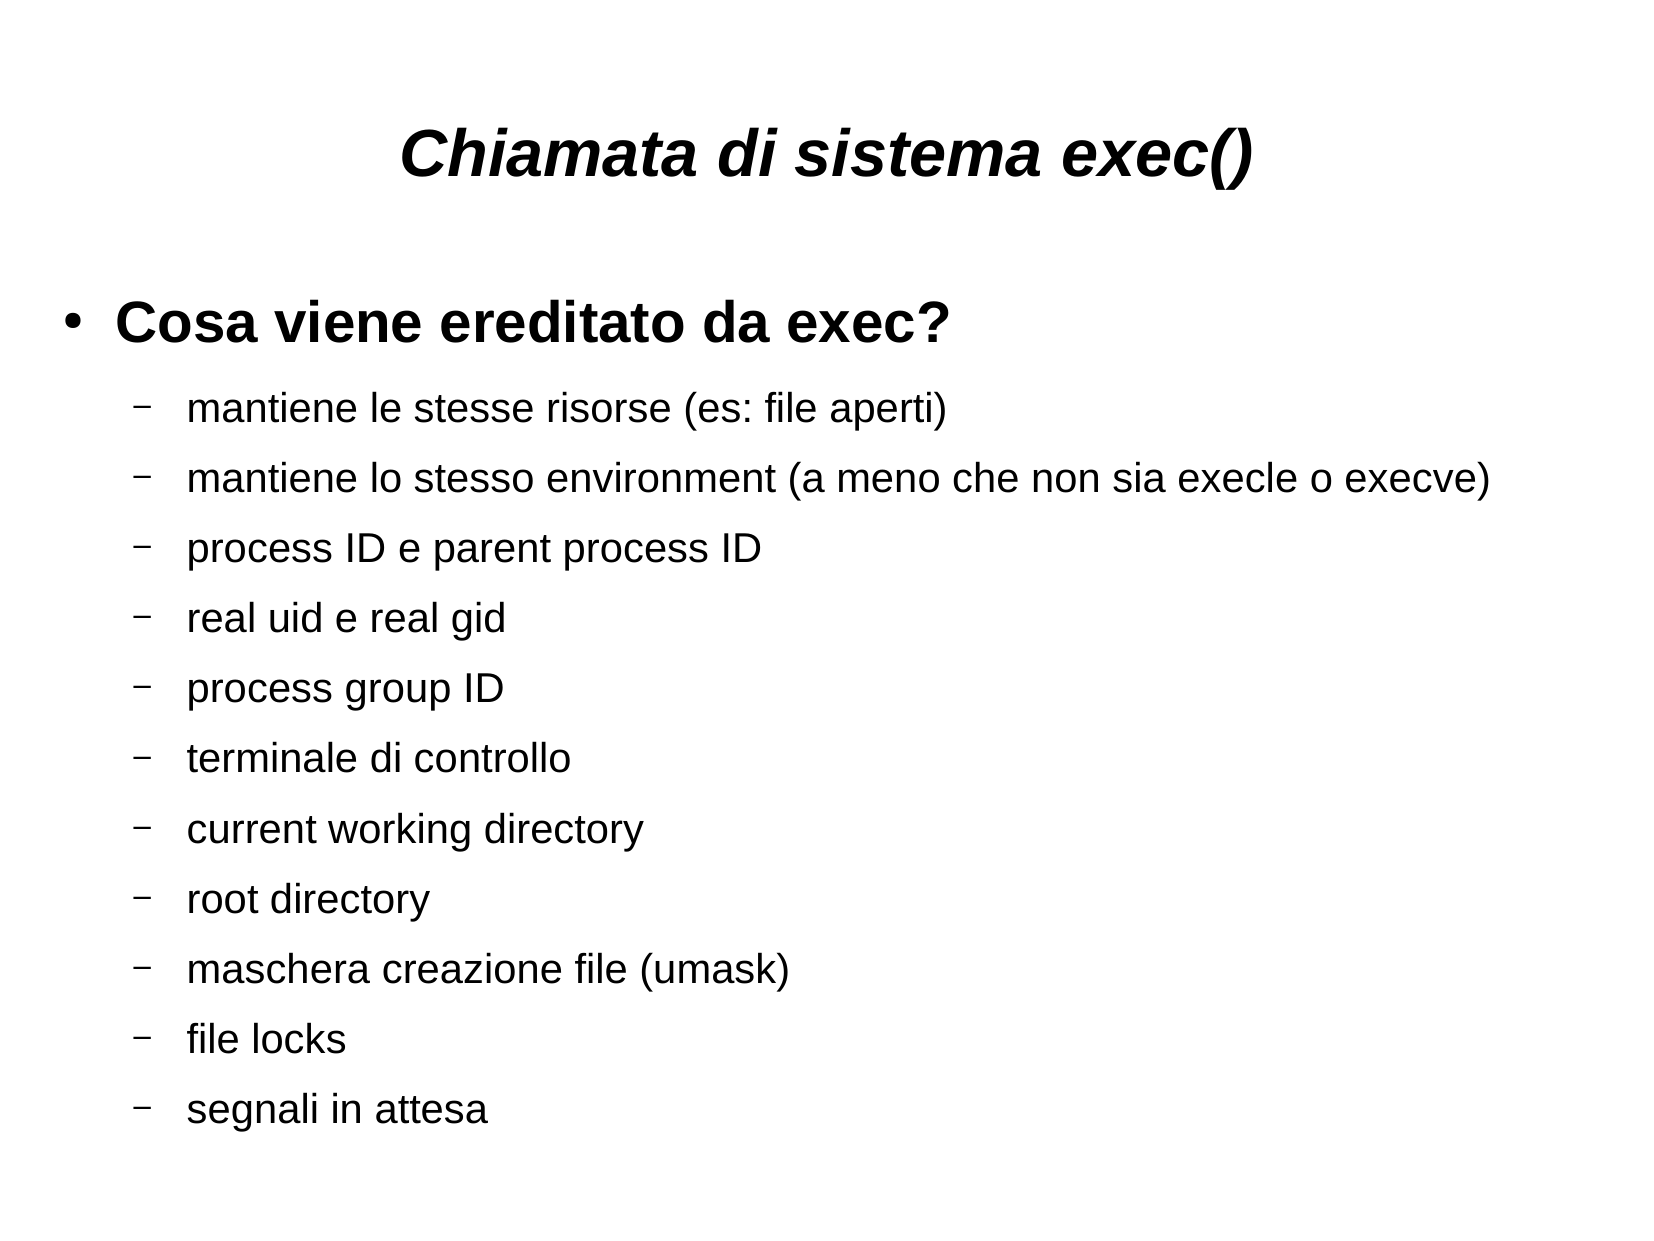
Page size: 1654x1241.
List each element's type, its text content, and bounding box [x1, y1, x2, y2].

title Chiamata di sistema exec() [82, 49, 1571, 257]
list Cosa viene ereditato da exec? mantiene le stesse risorse (es: file aperti) mantiene lo stesso environment (a meno che non sia execle o execve) process ID e parent process ID real uid e real gid process group ID terminale di controllo current working directory root directory maschera creazione file (umask) file locks segnali in attesa [45, 290, 1621, 1171]
